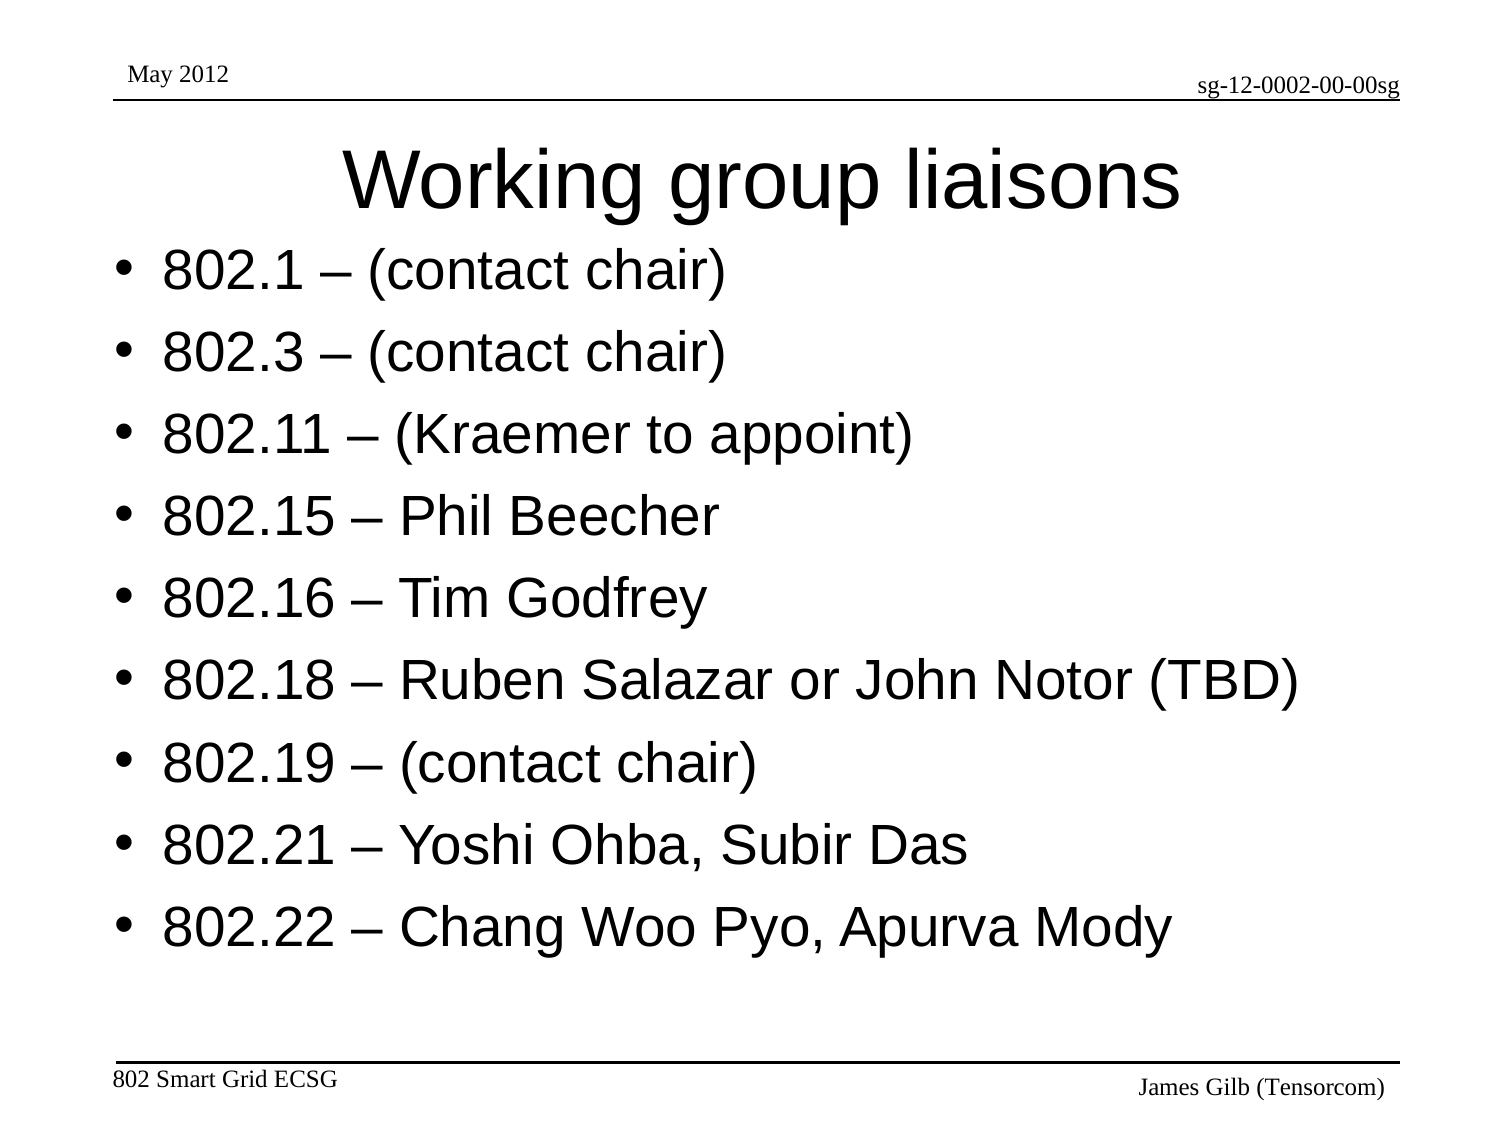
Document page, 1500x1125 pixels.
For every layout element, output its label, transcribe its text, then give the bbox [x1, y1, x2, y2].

list 802.1 – (contact chair) 802.3 – (contact chair) 802.11 – (Kraemer to appoint) 802.15 – Phil Beecher 802.16 – Tim Godfrey 802.18 – Ruben Salazar or John Notor (TBD) 802.19 – (contact chair) 802.21 – Yoshi Ohba, Subir Das 802.22 – Chang Woo Pyo, Apurva Mody [99, 224, 1375, 968]
title Working group liaisons [125, 112, 1401, 238]
